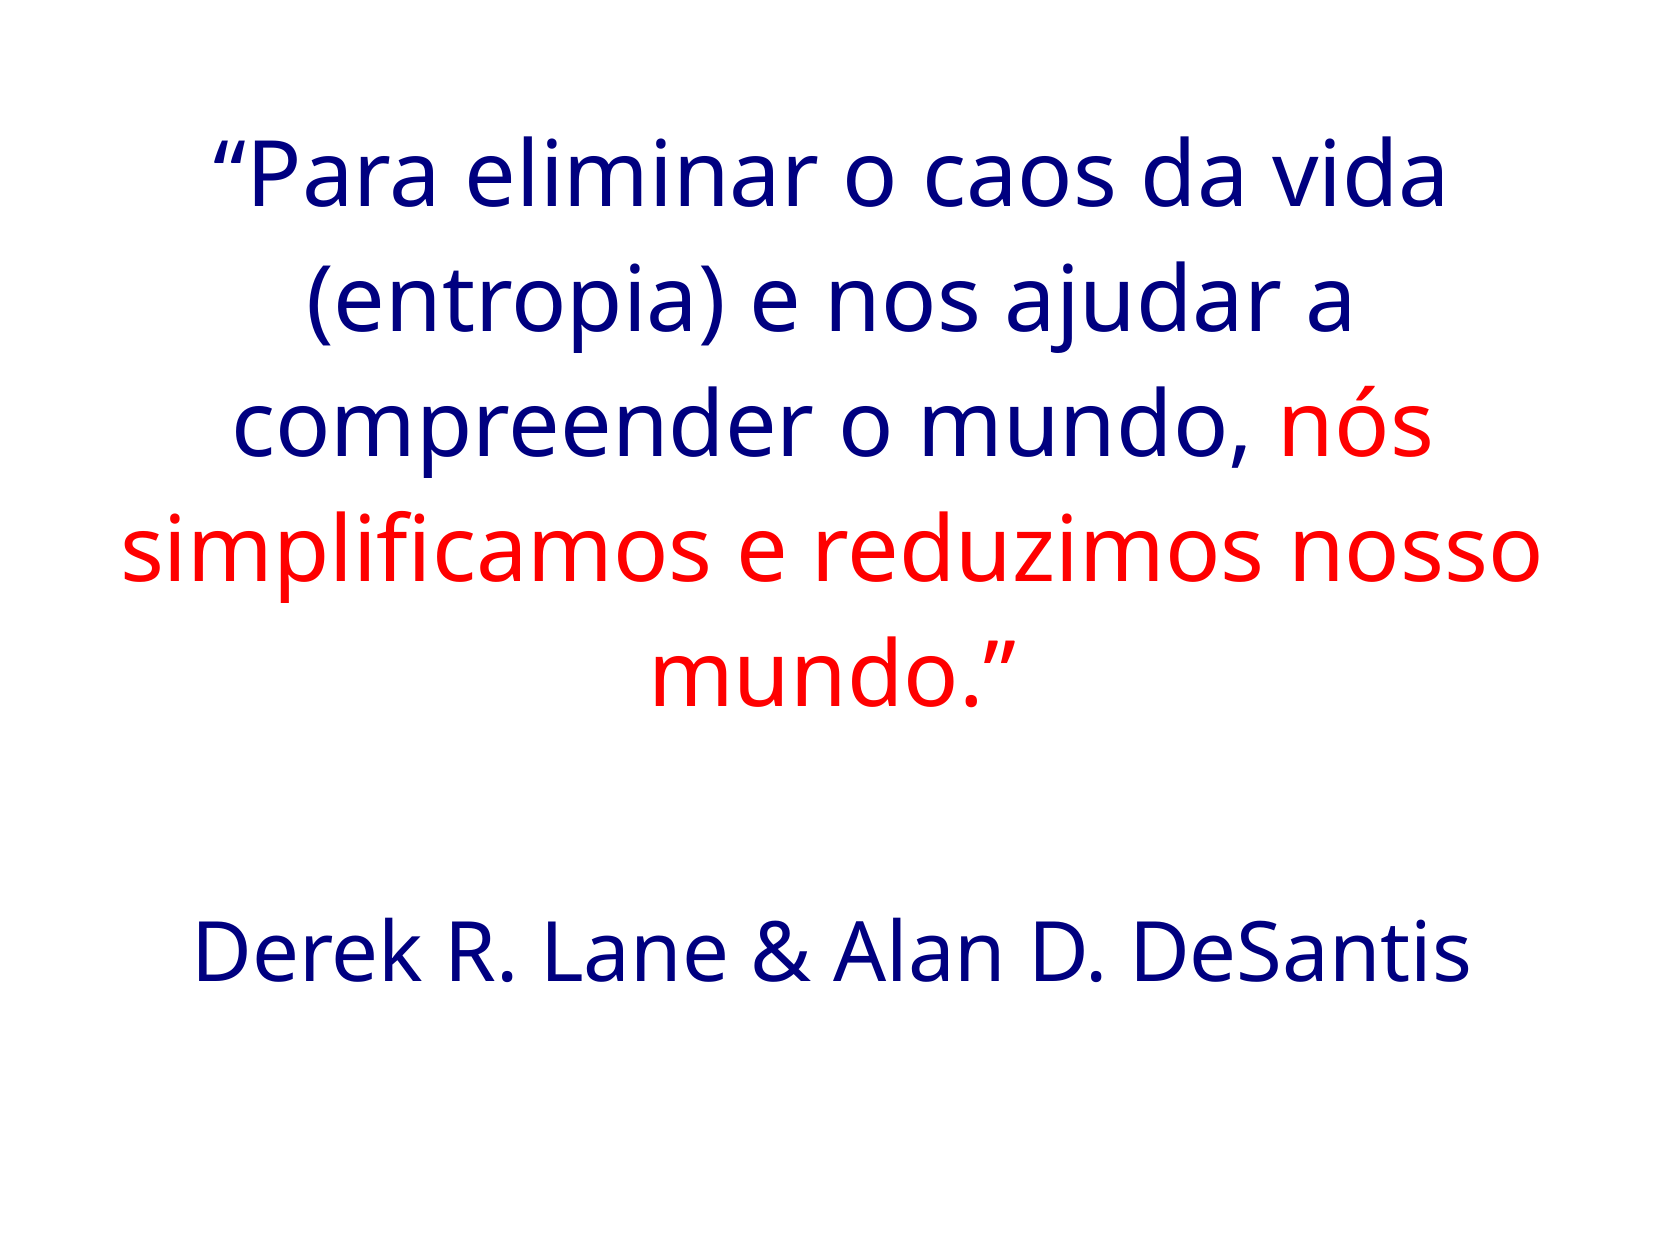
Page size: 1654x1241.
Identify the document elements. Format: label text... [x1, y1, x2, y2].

subtitle “Para eliminar o caos da vida (entropia) e nos ajudar a compreender o mundo, nós simplificamos e reduzimos nosso mundo.” Derek R. Lane & Alan D. DeSantis [88, 58, 1577, 1119]
